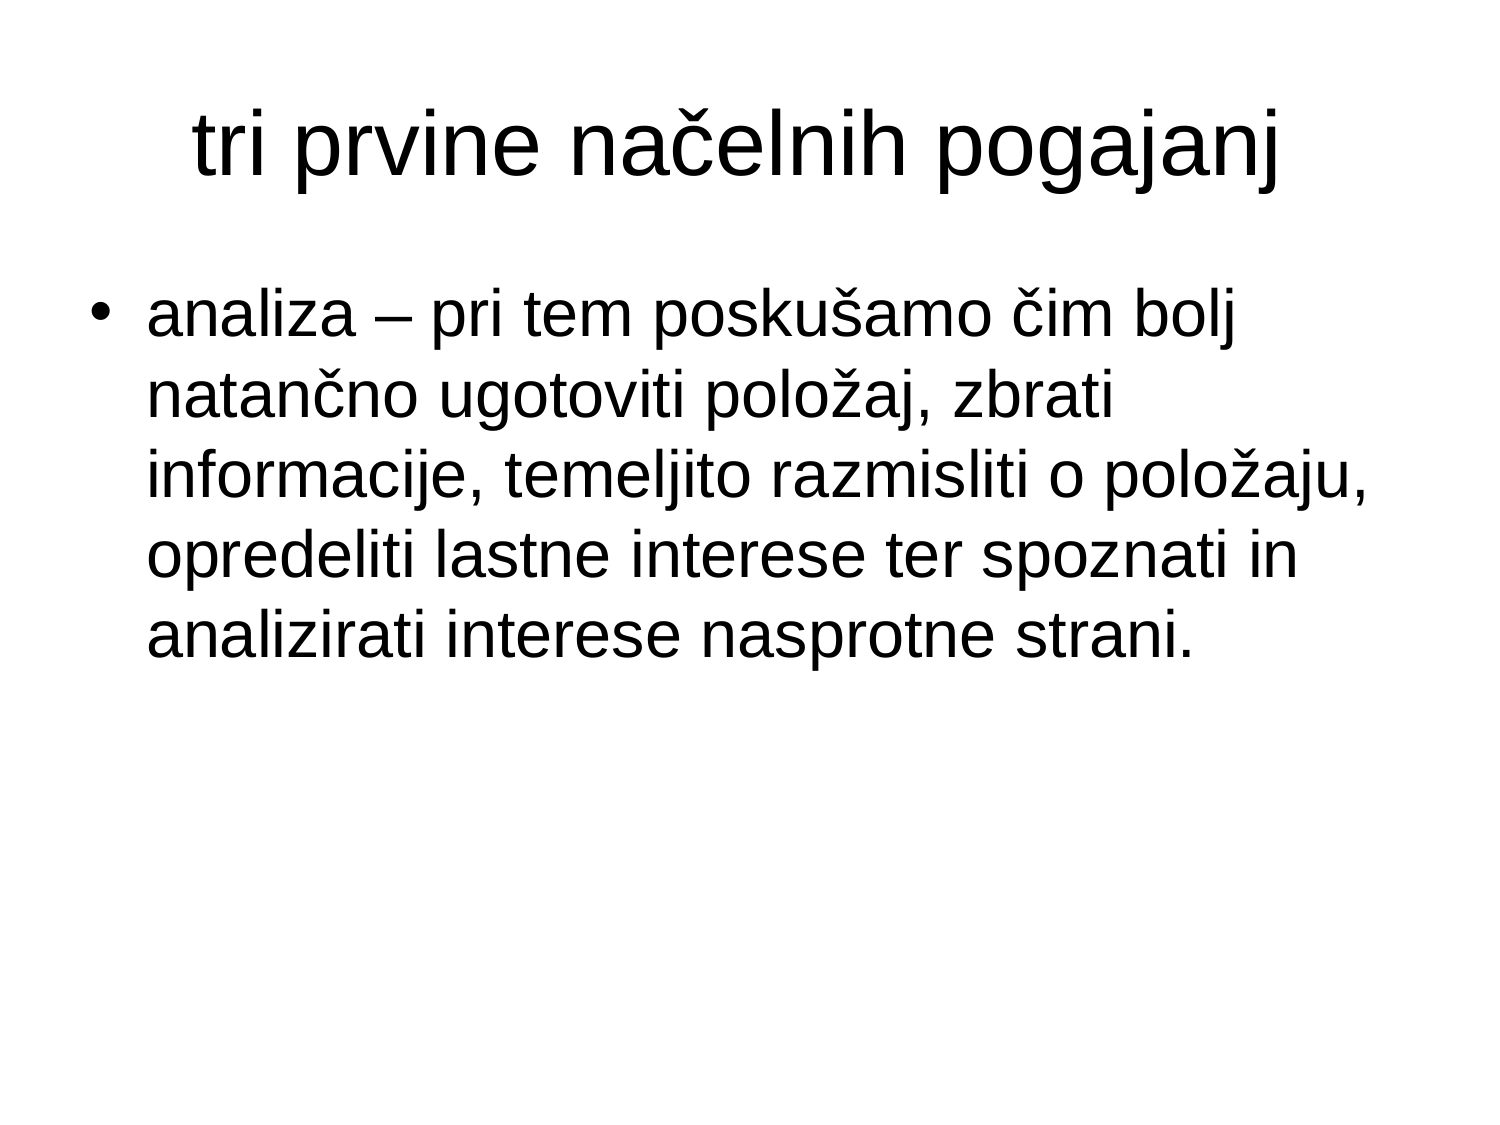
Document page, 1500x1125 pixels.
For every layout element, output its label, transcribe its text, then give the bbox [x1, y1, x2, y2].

title tri prvine načelnih pogajanj [75, 45, 1426, 233]
list analiza – pri tem poskušamo čim bolj natančno ugotoviti položaj, zbrati informacije, temeljito razmisliti o položaju, opredeliti lastne interese ter spoznati in analizirati interese nasprotne strani. [75, 262, 1426, 1006]
